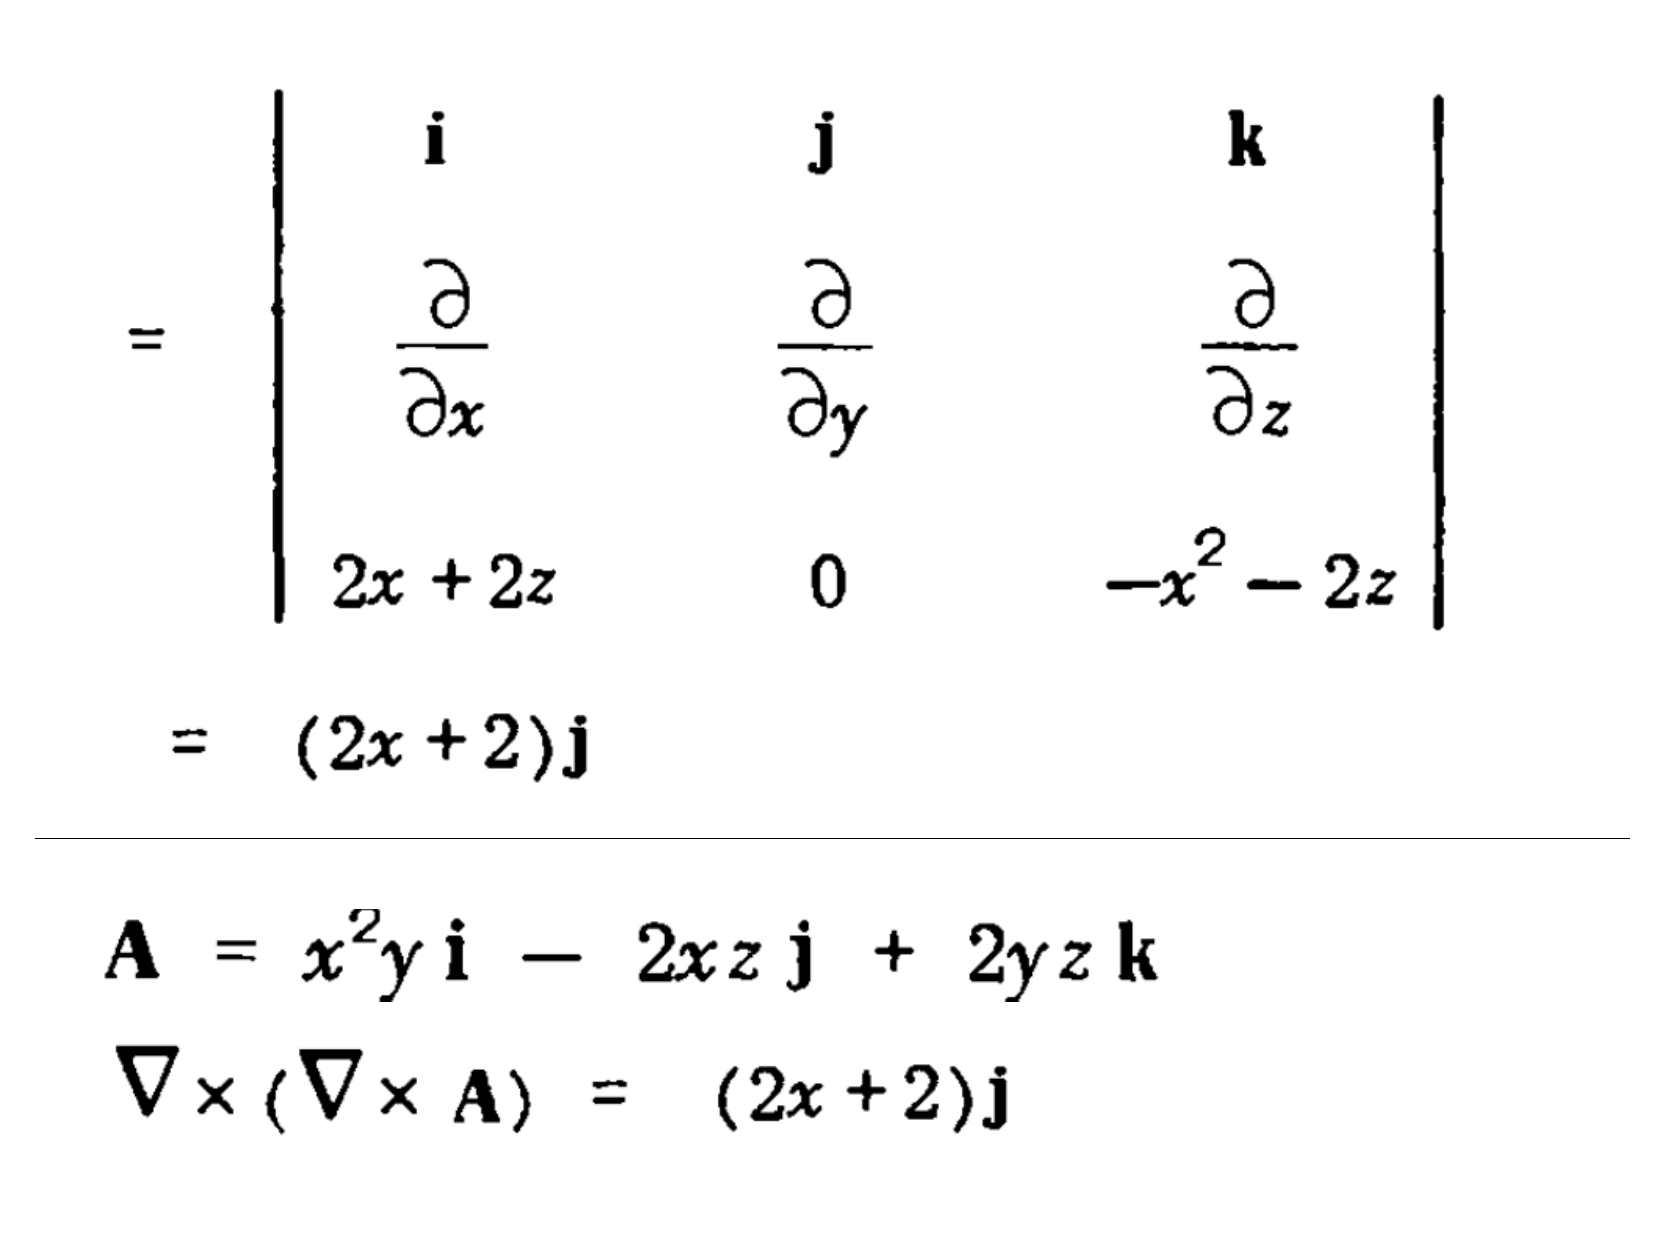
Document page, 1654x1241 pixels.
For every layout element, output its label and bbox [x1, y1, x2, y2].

picture [153, 673, 655, 819]
picture [101, 41, 1477, 660]
picture [94, 909, 1164, 1002]
picture [573, 1024, 1075, 1170]
picture [77, 1015, 544, 1158]
